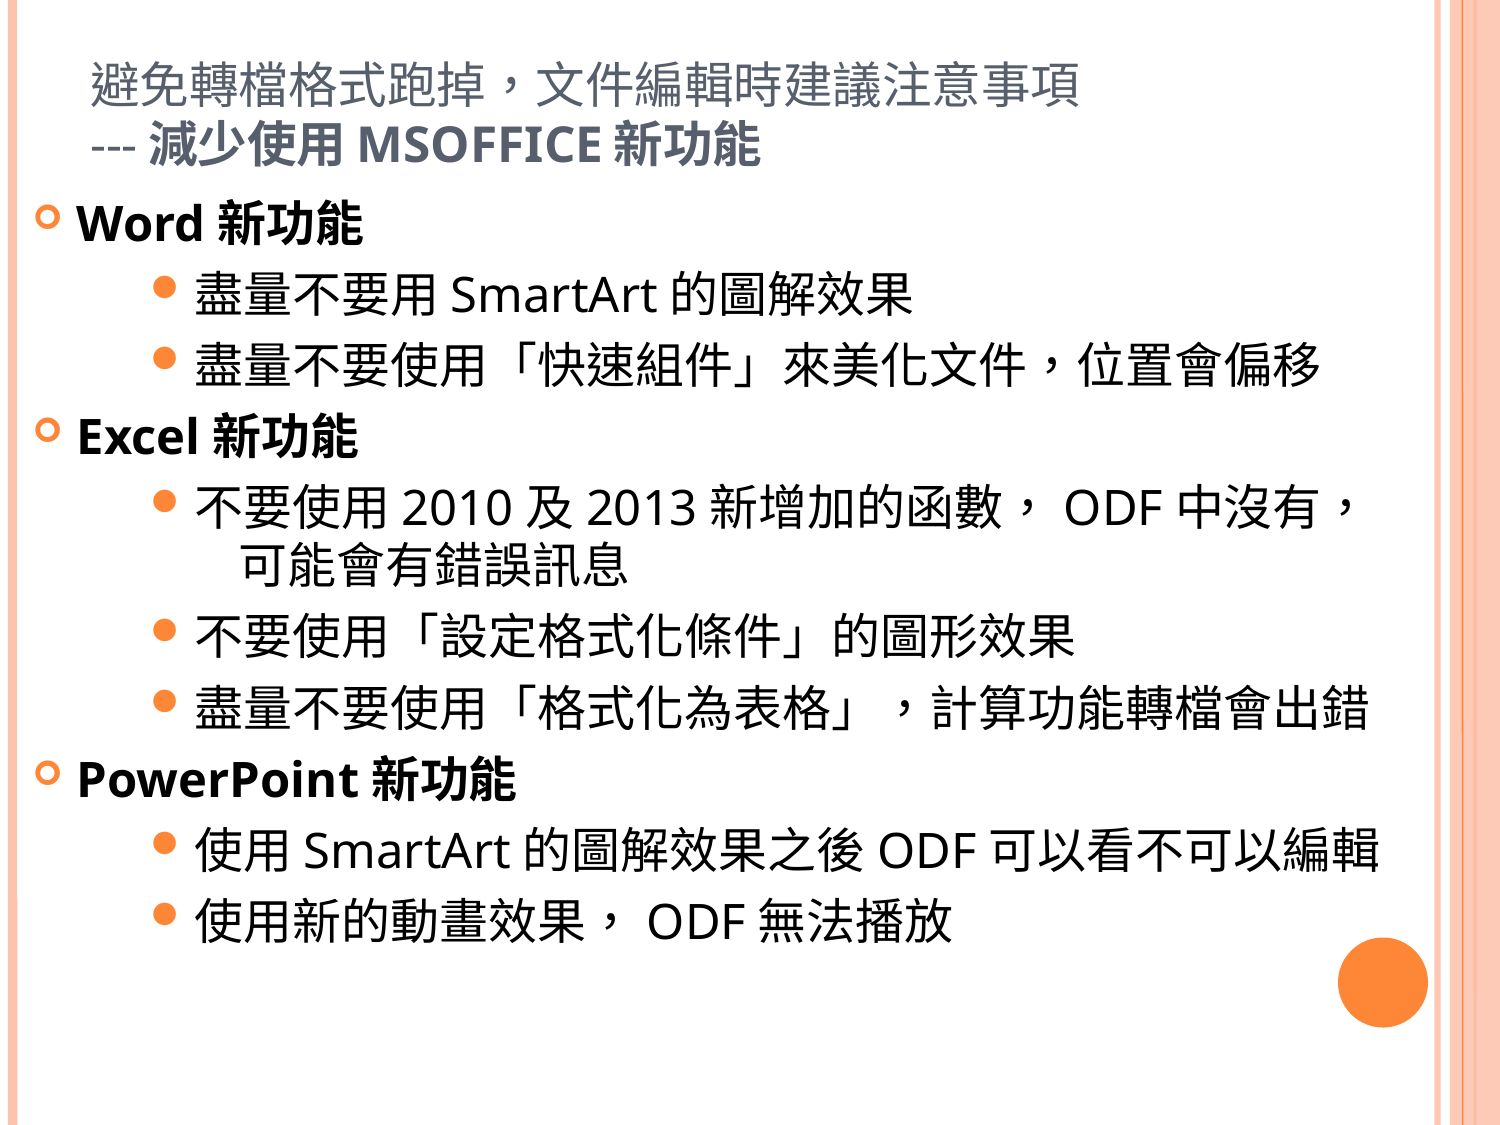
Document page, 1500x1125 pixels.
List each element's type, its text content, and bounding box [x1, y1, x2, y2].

title 避免轉檔格式跑掉，文件編輯時建議注意事項 ---減少使用MSOffice新功能 [75, 45, 1436, 233]
list Word新功能 盡量不要用SmartArt的圖解效果 盡量不要使用「快速組件」來美化文件，位置會偏移 Excel新功能 不要使用2010及2013新增加的函數，ODF中沒有，可能會有錯誤訊息 不要使用「設定格式化條件」的圖形效果 盡量不要使用「格式化為表格」，計算功能轉檔會出錯 PowerPoint新功能 使用SmartArt的圖解效果之後ODF可以看不可以編輯 使用新的動畫效果，ODF無法播放 [17, 184, 1400, 984]
